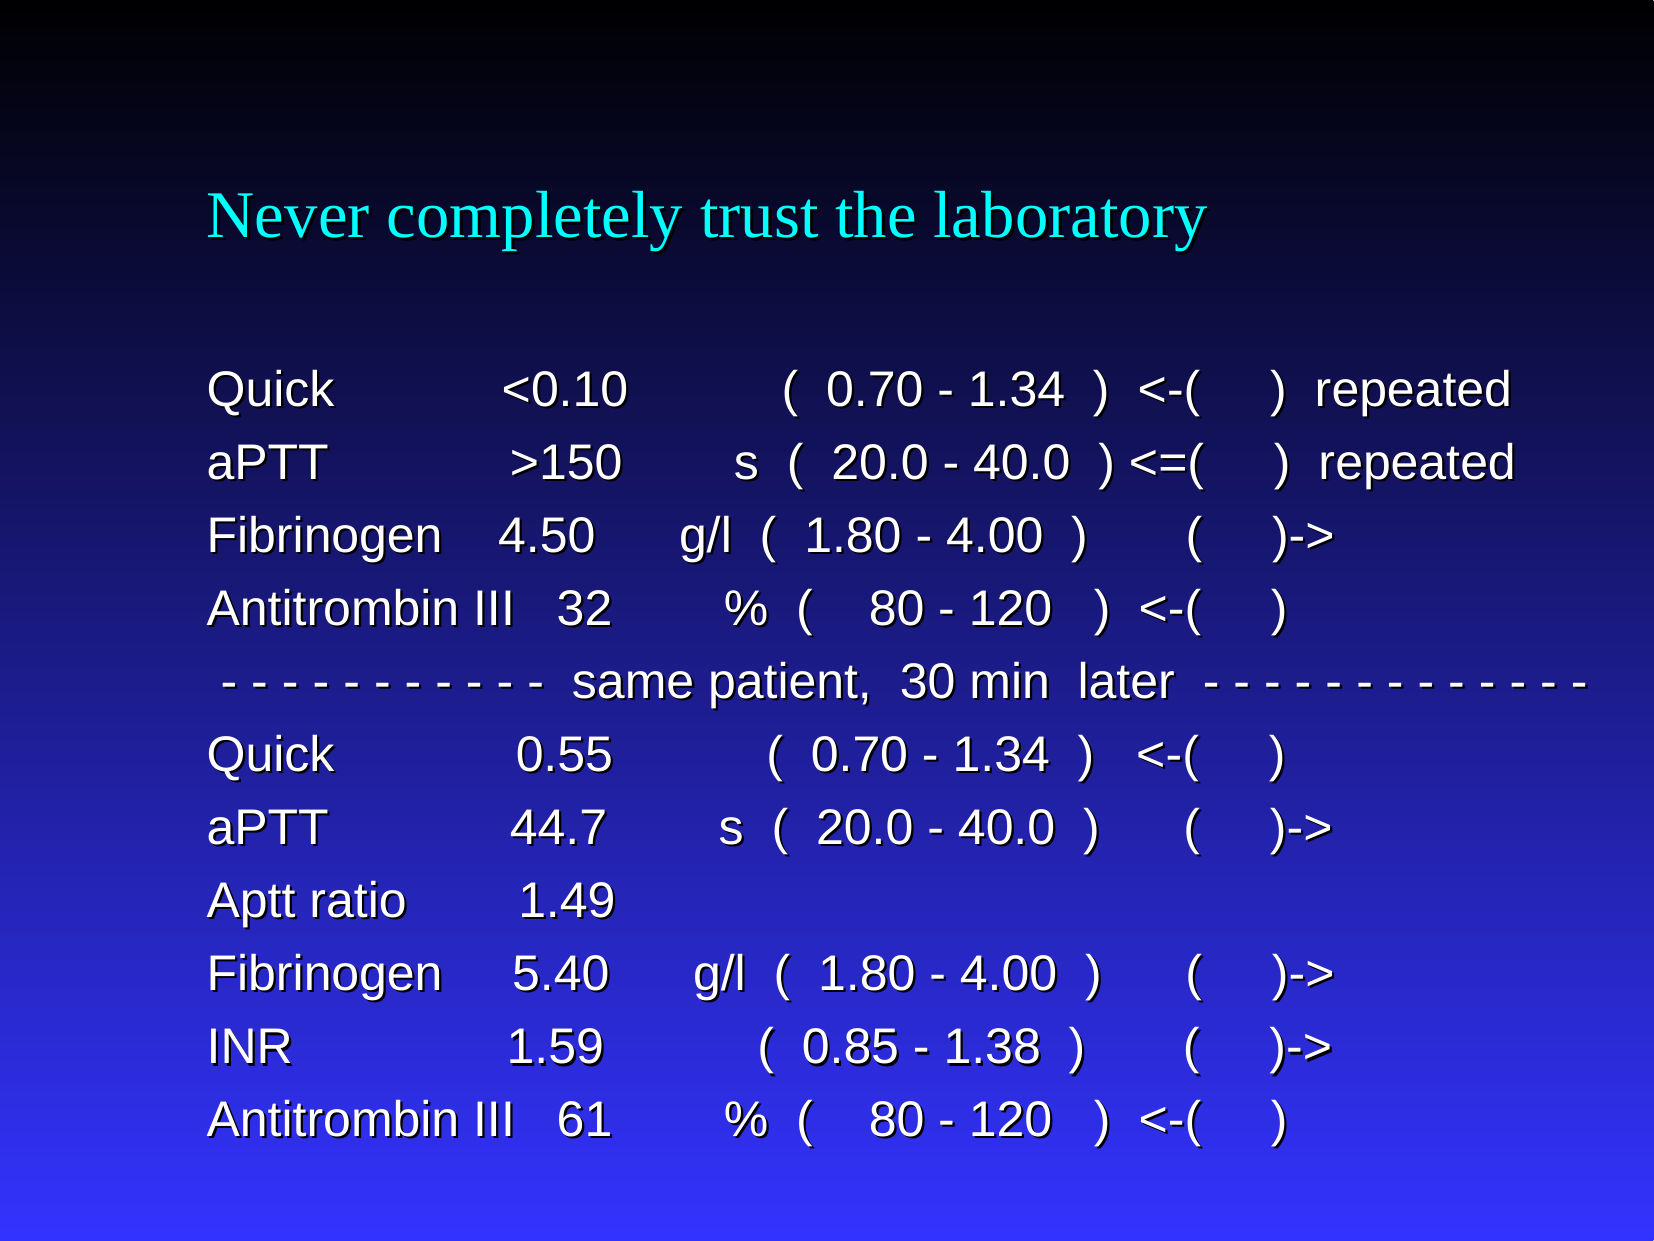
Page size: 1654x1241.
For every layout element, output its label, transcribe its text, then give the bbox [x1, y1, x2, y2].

title Never completely trust the laboratory [206, 110, 1613, 317]
list Quick <0.10 ( 0.70 - 1.34 ) <-( ) repeated aPTT >150 s ( 20.0 - 40.0 ) <=( ) repeated Fibrinogen 4.50 g/l ( 1.80 - 4.00 ) ( )-> Antitrombin III 32 % ( 80 - 120 ) <-( ) - - - - - - - - - - - same patient, 30 min later - - - - - - - - - - - - - Quick 0.55 ( 0.70 - 1.34 ) <-( ) aPTT 44.7 s ( 20.0 - 40.0 ) ( )-> Aptt ratio 1.49 Fibrinogen 5.40 g/l ( 1.80 - 4.00 ) ( )-> INR 1.59 ( 0.85 - 1.38 ) ( )-> Antitrombin III 61 % ( 80 - 120 ) <-( ) [206, 358, 1613, 1151]
